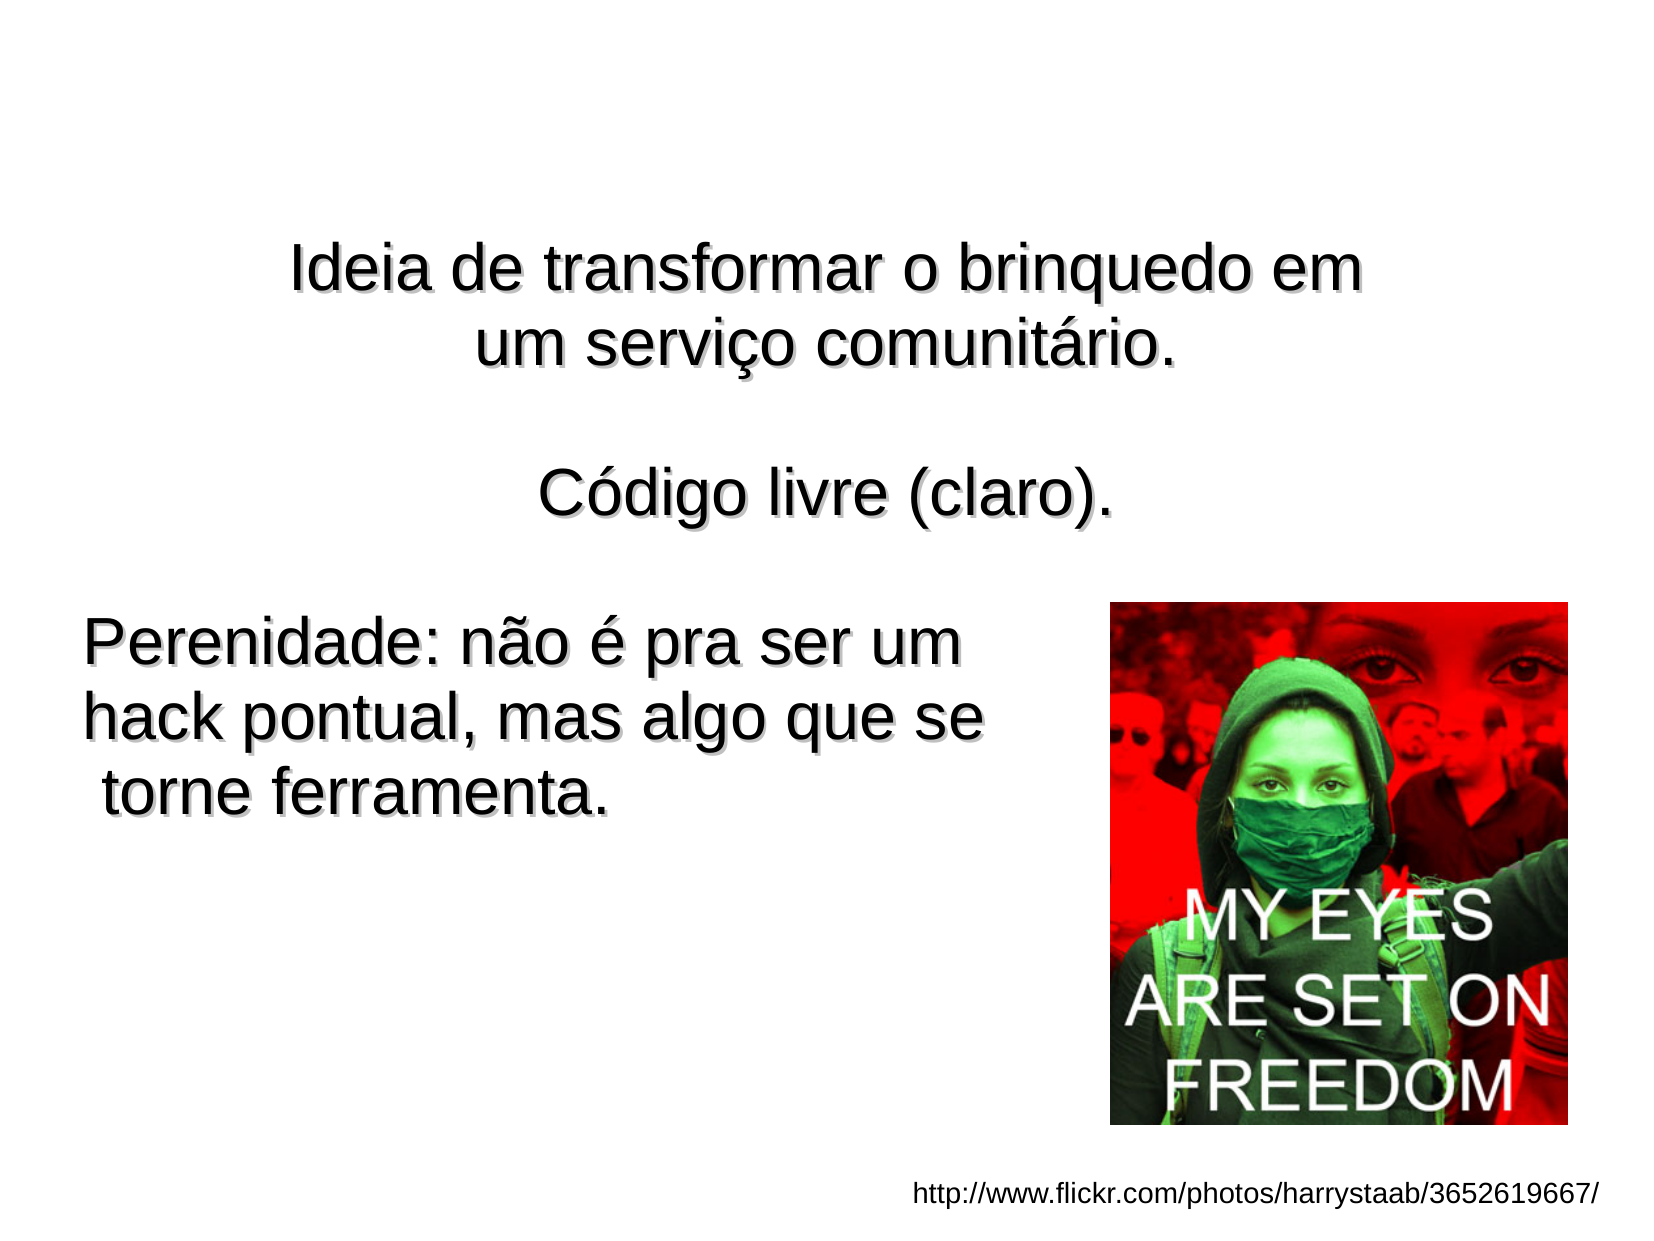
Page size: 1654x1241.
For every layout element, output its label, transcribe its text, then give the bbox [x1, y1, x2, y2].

picture [1110, 602, 1568, 1125]
subtitle Ideia de transformar o brinquedo em um serviço comunitário. Código livre (claro). Perenidade: não é pra ser um hack pontual, mas algo que se torne ferramenta. [82, 49, 1571, 1010]
text_box http://www.flickr.com/photos/harrystaab/3652619667/ [897, 1169, 1654, 1227]
